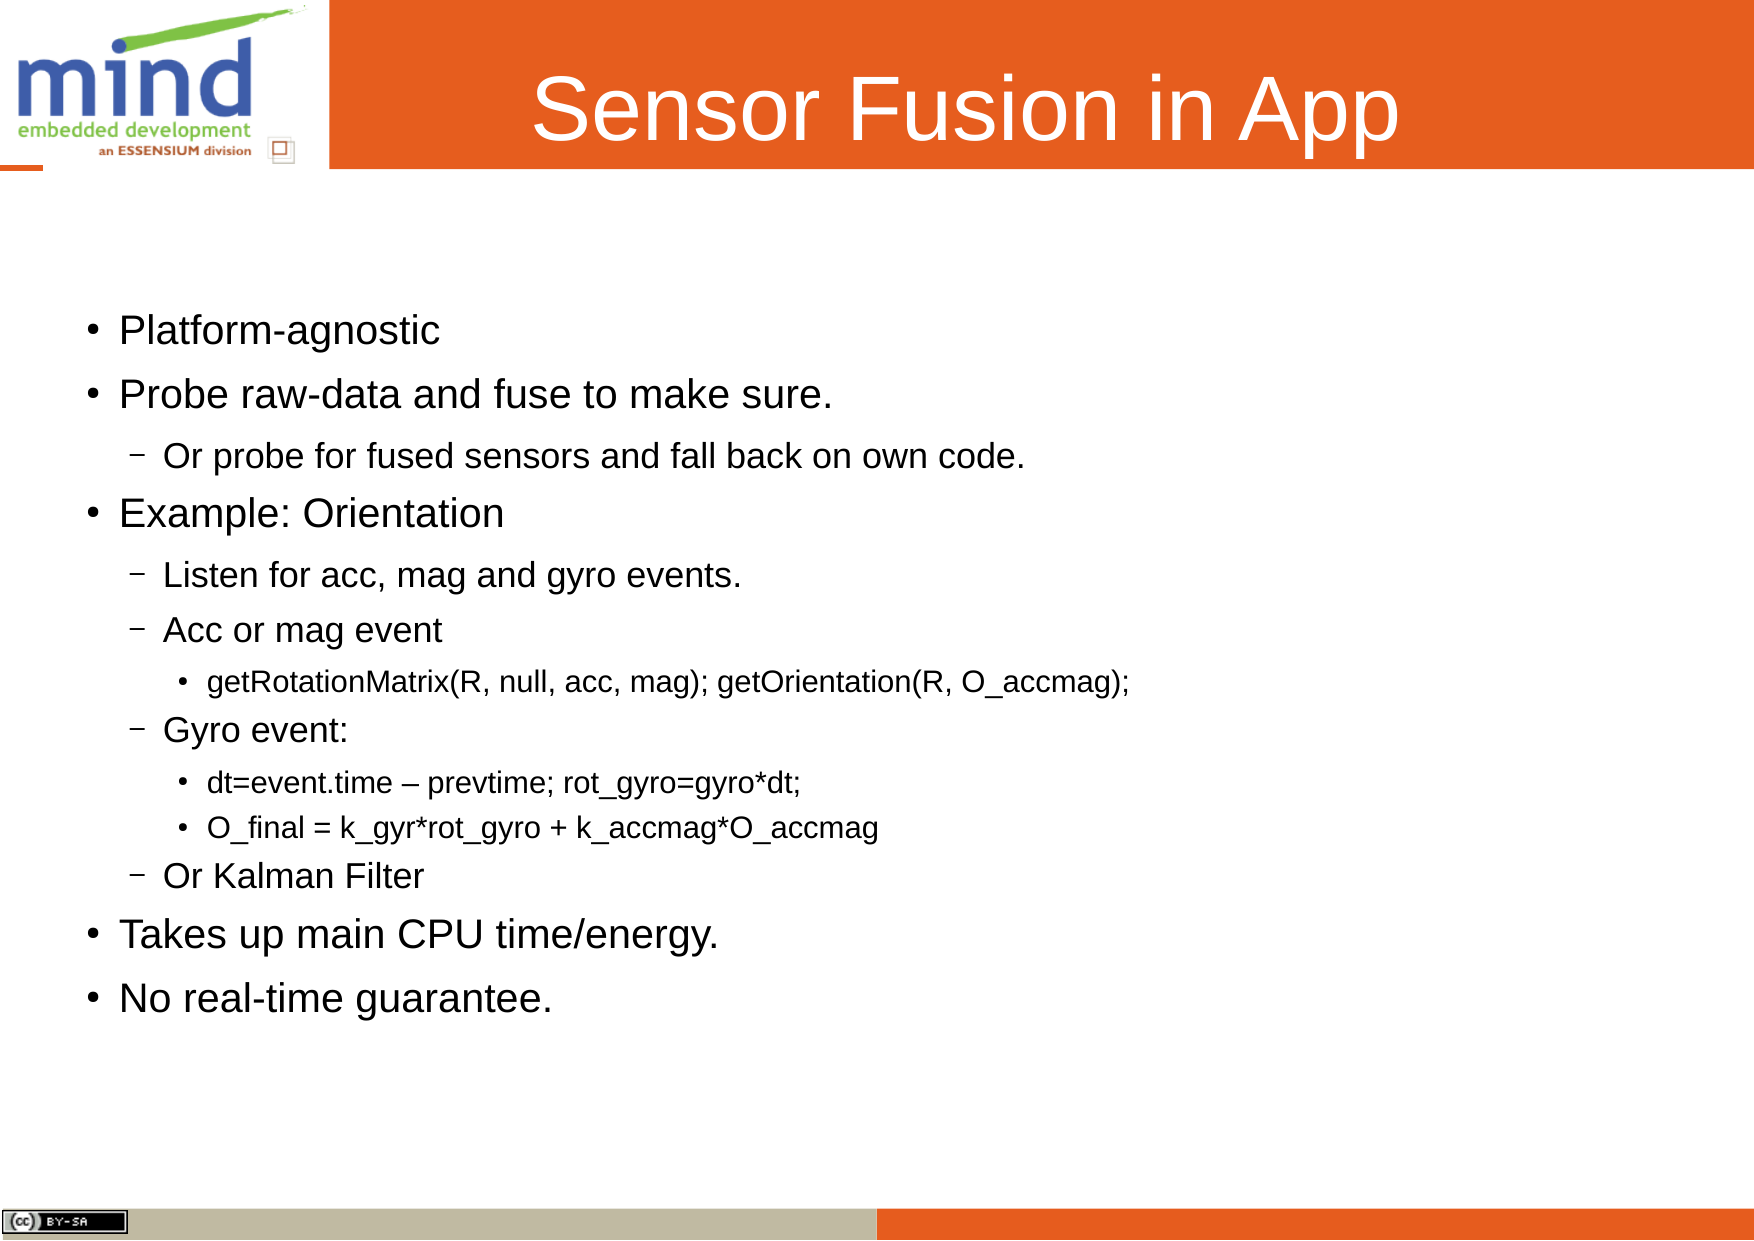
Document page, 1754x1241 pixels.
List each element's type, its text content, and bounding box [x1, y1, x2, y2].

list Platform-agnostic Probe raw-data and fuse to make sure. Or probe for fused sensors and fall back on own code. Example: Orientation Listen for acc, mag and gyro events. Acc or mag event getRotationMatrix(R, null, acc, mag); getOrientation(R, O_accmag); Gyro event: dt=event.time – prevtime; rot_gyro=gyro*dt; O_final = k_gyr*rot_gyro + k_accmag*O_accmag Or Kalman Filter Takes up main CPU time/energy. No real-time guarantee. [75, 307, 1654, 1027]
title Sensor Fusion in App [177, 5, 1754, 213]
picture [5, 5, 177, 164]
picture [2, 1210, 128, 1234]
